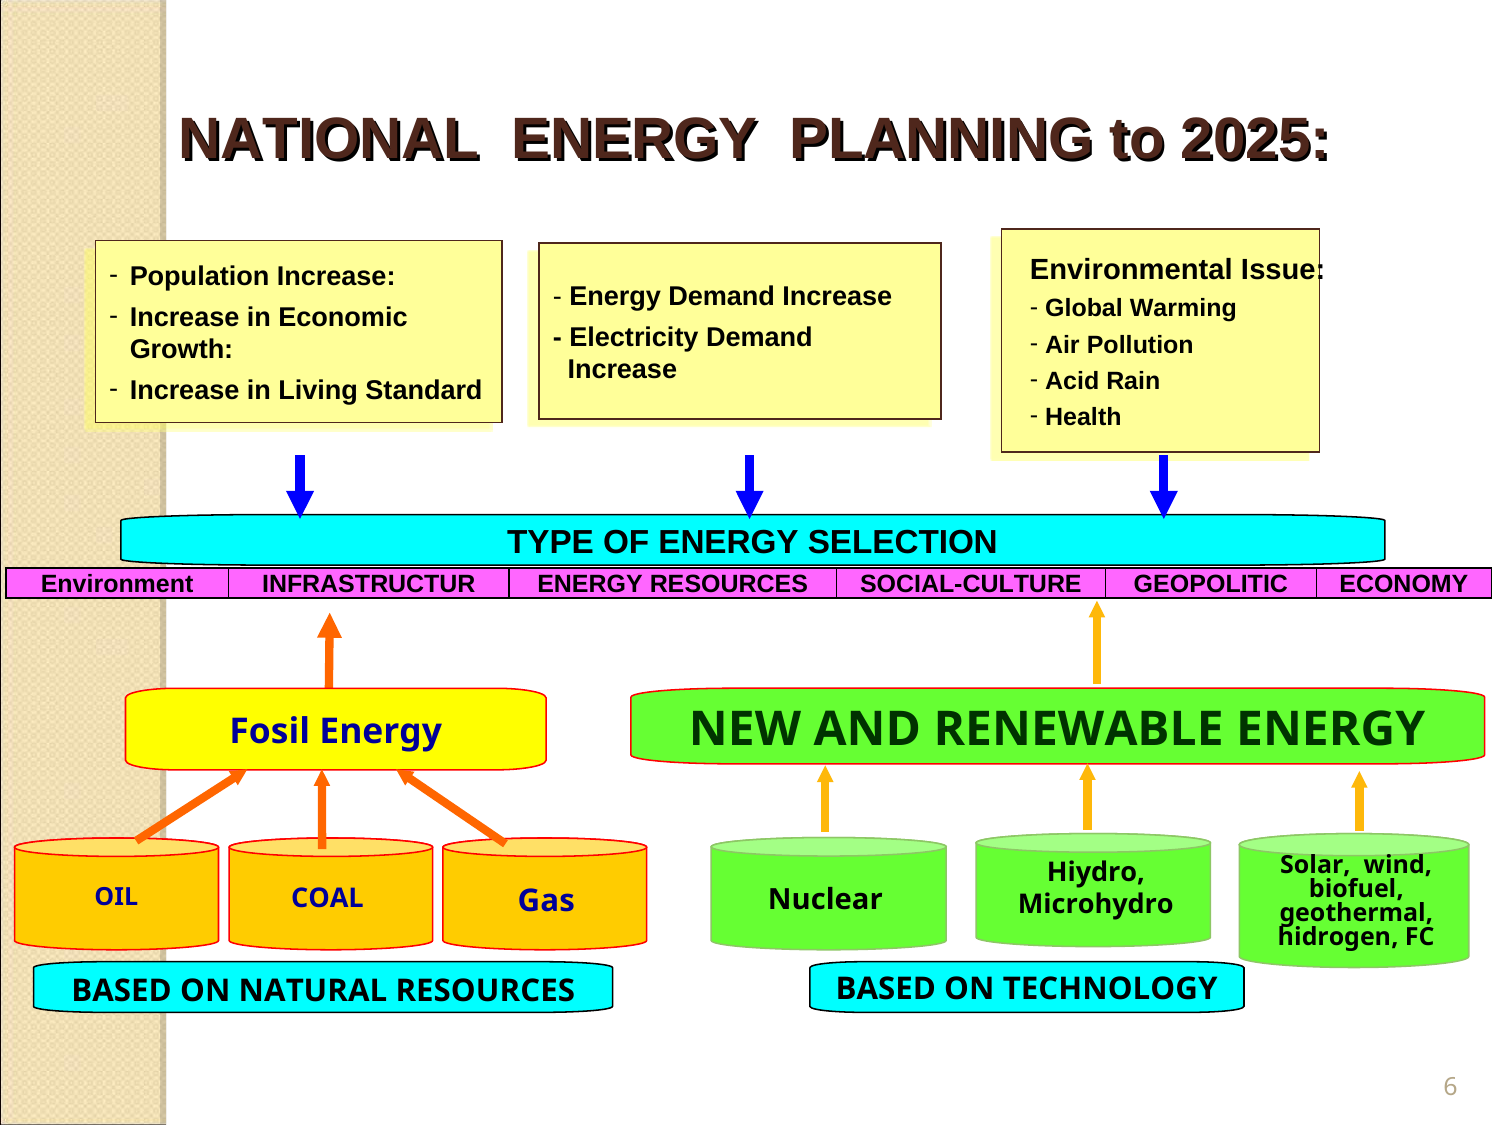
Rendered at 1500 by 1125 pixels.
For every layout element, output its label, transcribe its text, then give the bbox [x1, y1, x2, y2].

text_box OIL [18, 873, 221, 918]
text_box [711, 848, 947, 950]
text_box ENERGY RESOURCES [509, 567, 836, 599]
text_box TYPE OF ENERGY SELECTION [120, 514, 1385, 566]
text_box <編號> [1413, 1034, 1489, 1113]
text_box Solar, wind, biofuel, geothermal, hidrogen, FC [1239, 847, 1474, 957]
picture [150, 832, 160, 838]
text_box SOCIAL-CULTURE [836, 567, 1105, 599]
text_box [976, 844, 1211, 947]
picture [0, 0, 166, 1125]
text_box Population Increase: Increase in Economic Growth: Increase in Living Standard [95, 240, 503, 423]
text_box [442, 848, 647, 950]
text_box COAL [245, 873, 410, 920]
text_box Gas [461, 873, 640, 925]
text_box NEW AND RENEWABLE ENERGY [630, 688, 1485, 764]
text_box Environment [6, 567, 228, 599]
text_box NATIONAL ENERGY PLANNING to 2025: [163, 92, 1500, 178]
text_box GEOPOLITIC [1105, 567, 1316, 599]
text_box [229, 849, 433, 950]
text_box ECONOMY [1316, 567, 1492, 599]
text_box Nuclear [736, 873, 915, 923]
text_box - Energy Demand Increase - Electricity Demand Increase [539, 242, 941, 419]
text_box BASED ON TECHNOLOGY [809, 961, 1244, 1013]
text_box BASED ON NATURAL RESOURCES [33, 961, 613, 1013]
text_box [14, 849, 219, 950]
text_box Hiydro, Microhydro [999, 847, 1192, 927]
text_box Environmental Issue: Global Warming Air Pollution Acid Rain Health [1001, 229, 1320, 452]
text_box [1239, 957, 1469, 968]
text_box Fosil Energy [125, 688, 547, 770]
text_box INFRASTRUCTUR [228, 567, 509, 599]
